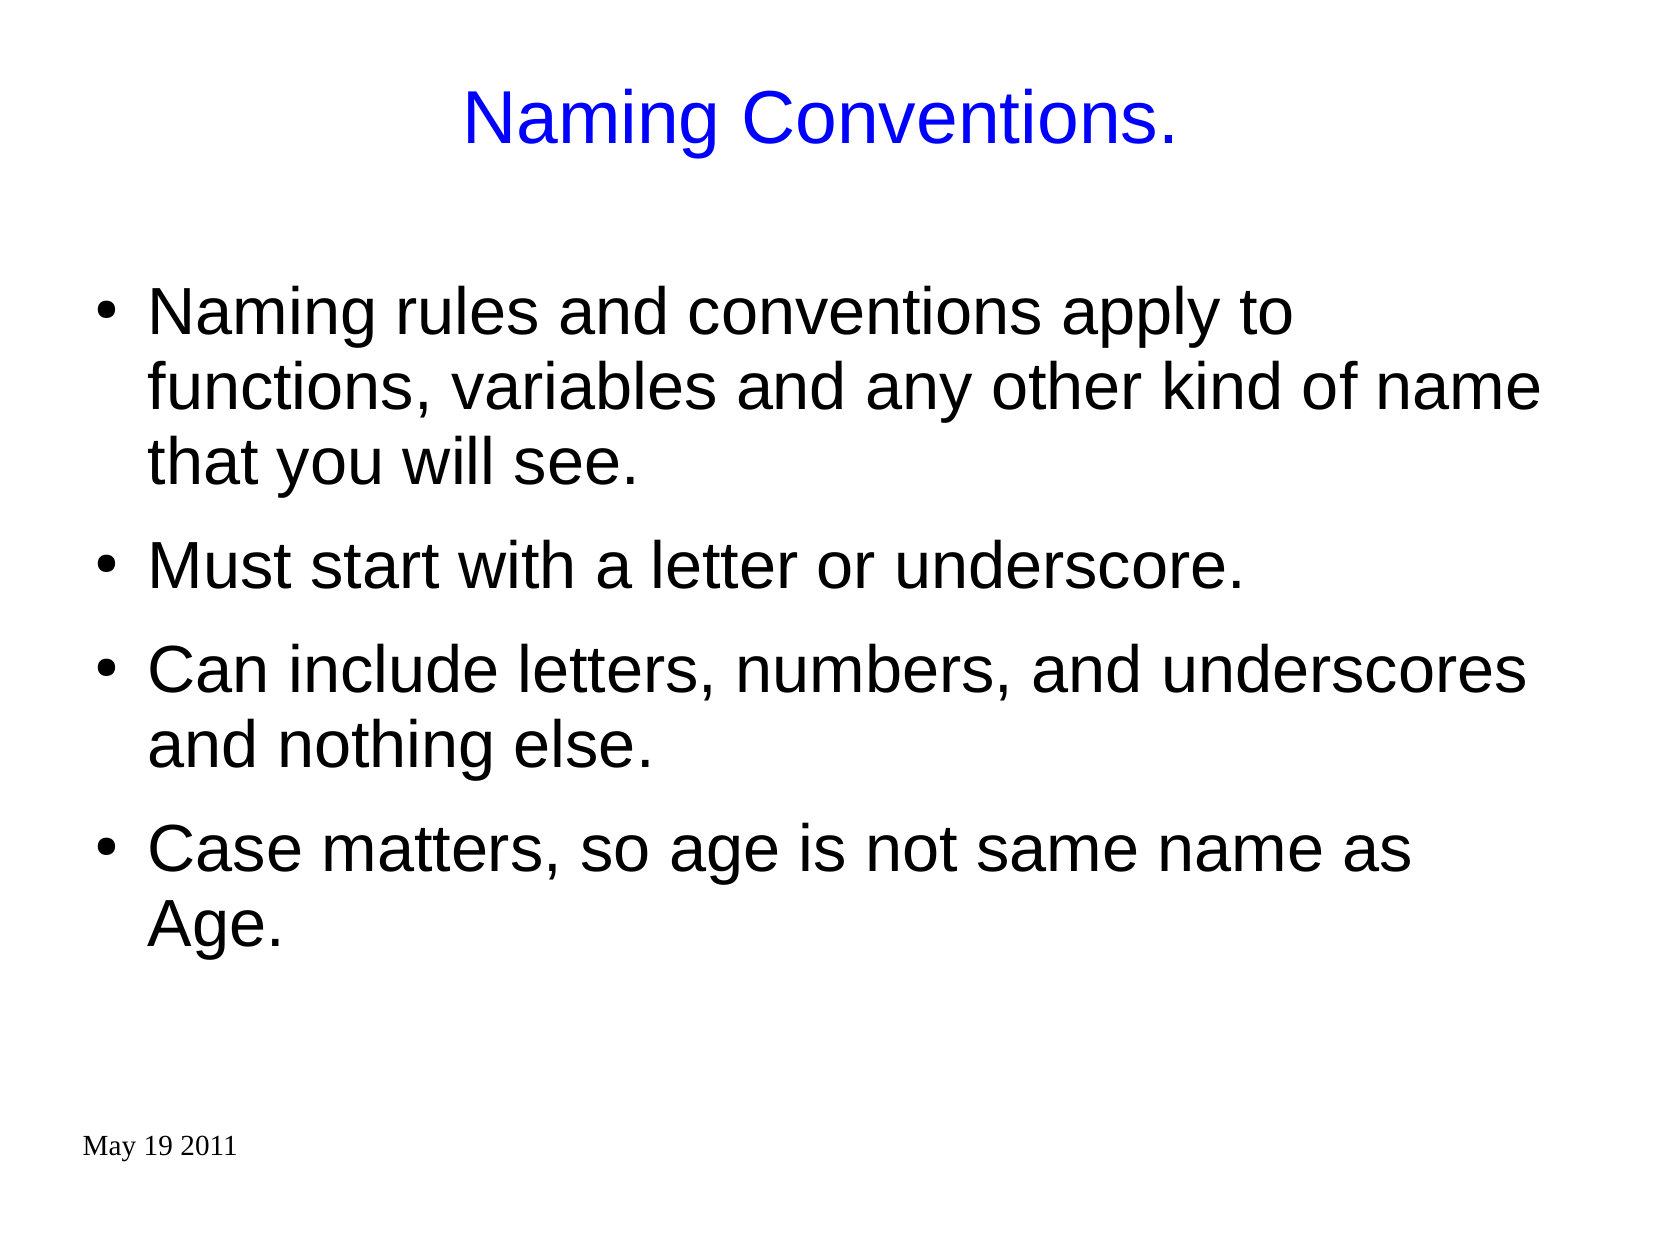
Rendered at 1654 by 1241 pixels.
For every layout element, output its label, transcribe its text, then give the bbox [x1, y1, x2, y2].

list Naming rules and conventions apply to functions, variables and any other kind of name that you will see. Must start with a letter or underscore. Can include letters, numbers, and underscores and nothing else. Case matters, so age is not same name as Age. [76, 274, 1565, 1093]
title Naming Conventions. [76, 58, 1565, 178]
